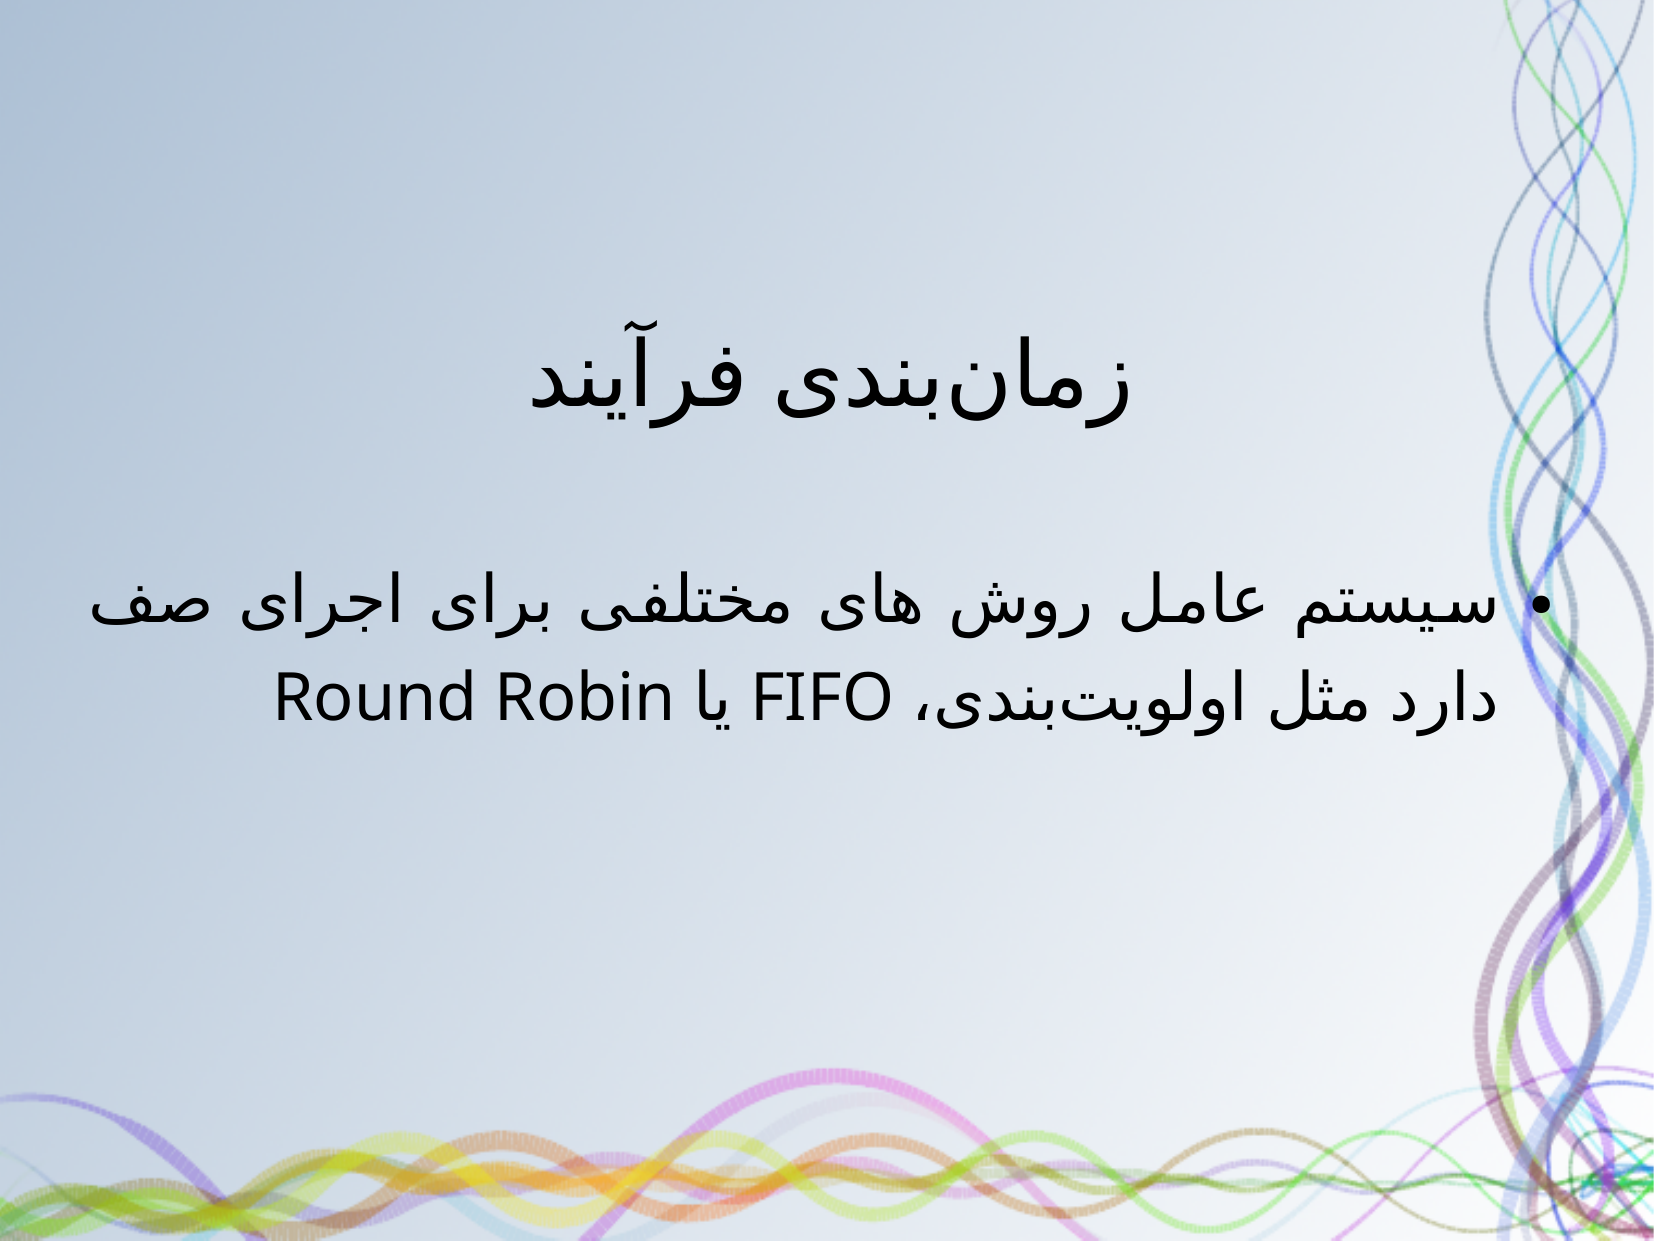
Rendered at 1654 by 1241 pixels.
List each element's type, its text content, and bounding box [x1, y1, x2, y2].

list سیستم عامل روش های مختلفی برای اجرای صف دارد مثل اولویت‌بندی، FIFO یا Round Robin [82, 562, 1571, 1109]
title زمان‌بندی فرآیند [86, 280, 1576, 488]
picture [0, 0, 1654, 1241]
